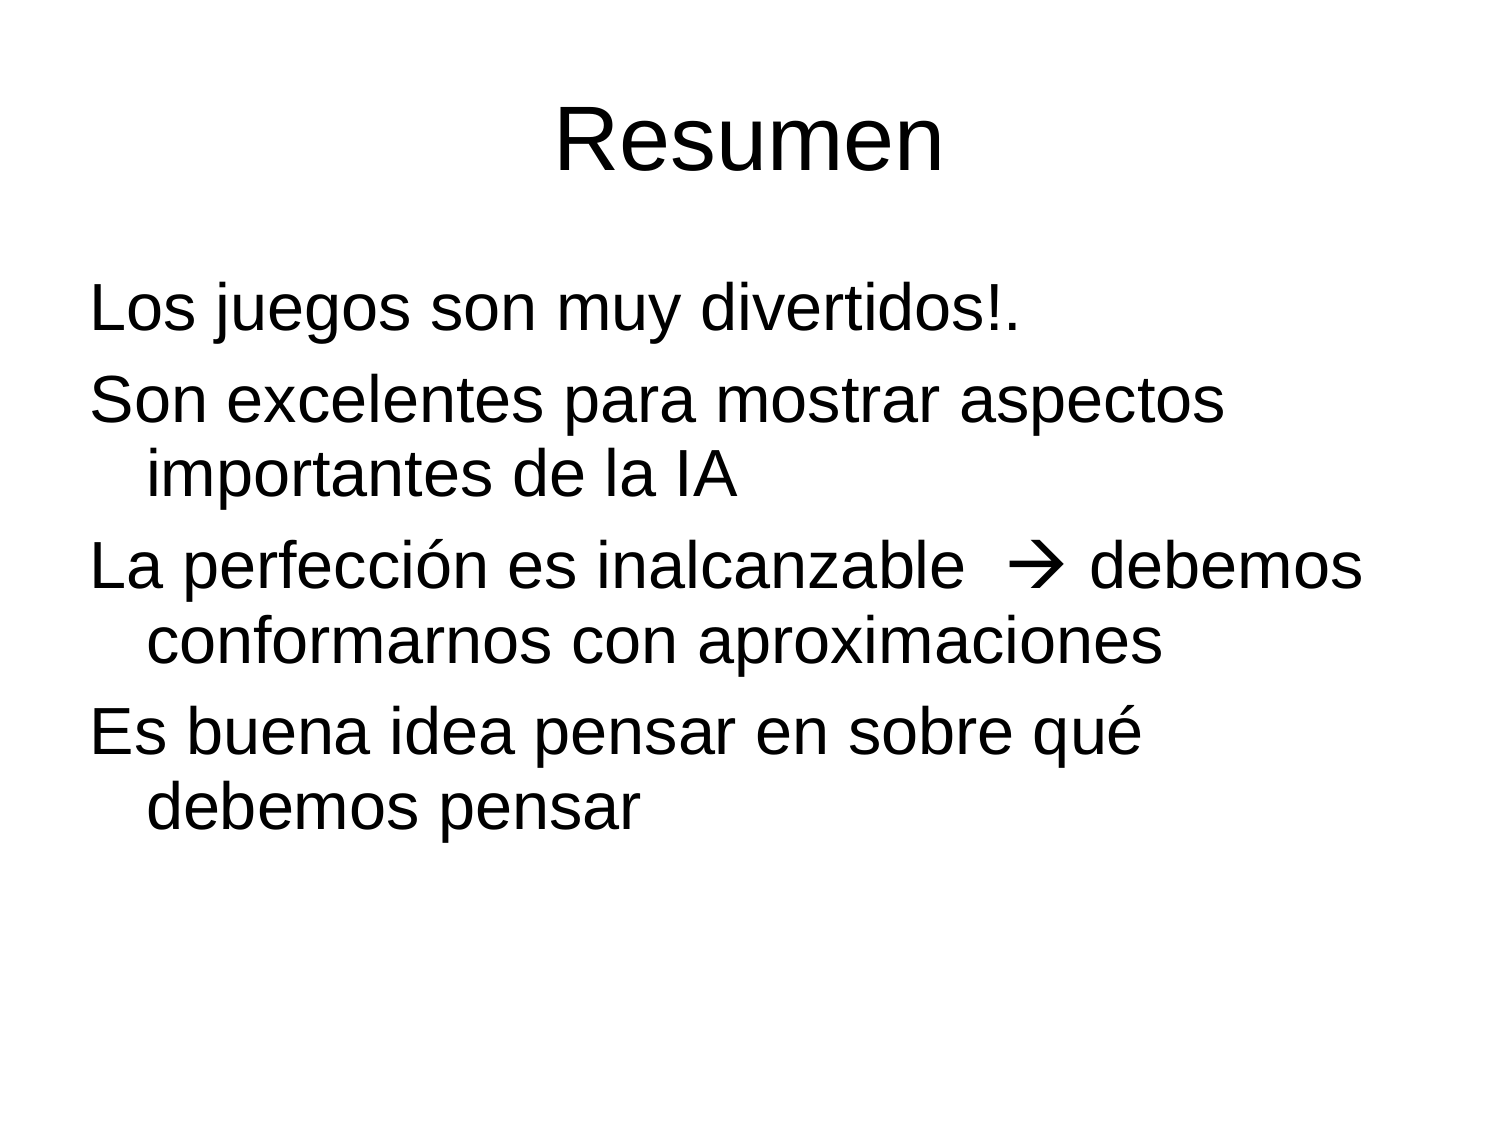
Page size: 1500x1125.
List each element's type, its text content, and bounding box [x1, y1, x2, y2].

title Resumen [75, 45, 1426, 233]
list Los juegos son muy divertidos!. Son excelentes para mostrar aspectos importantes de la IA La perfección es inalcanzable  debemos conformarnos con aproximaciones Es buena idea pensar en sobre qué debemos pensar [75, 262, 1426, 1006]
